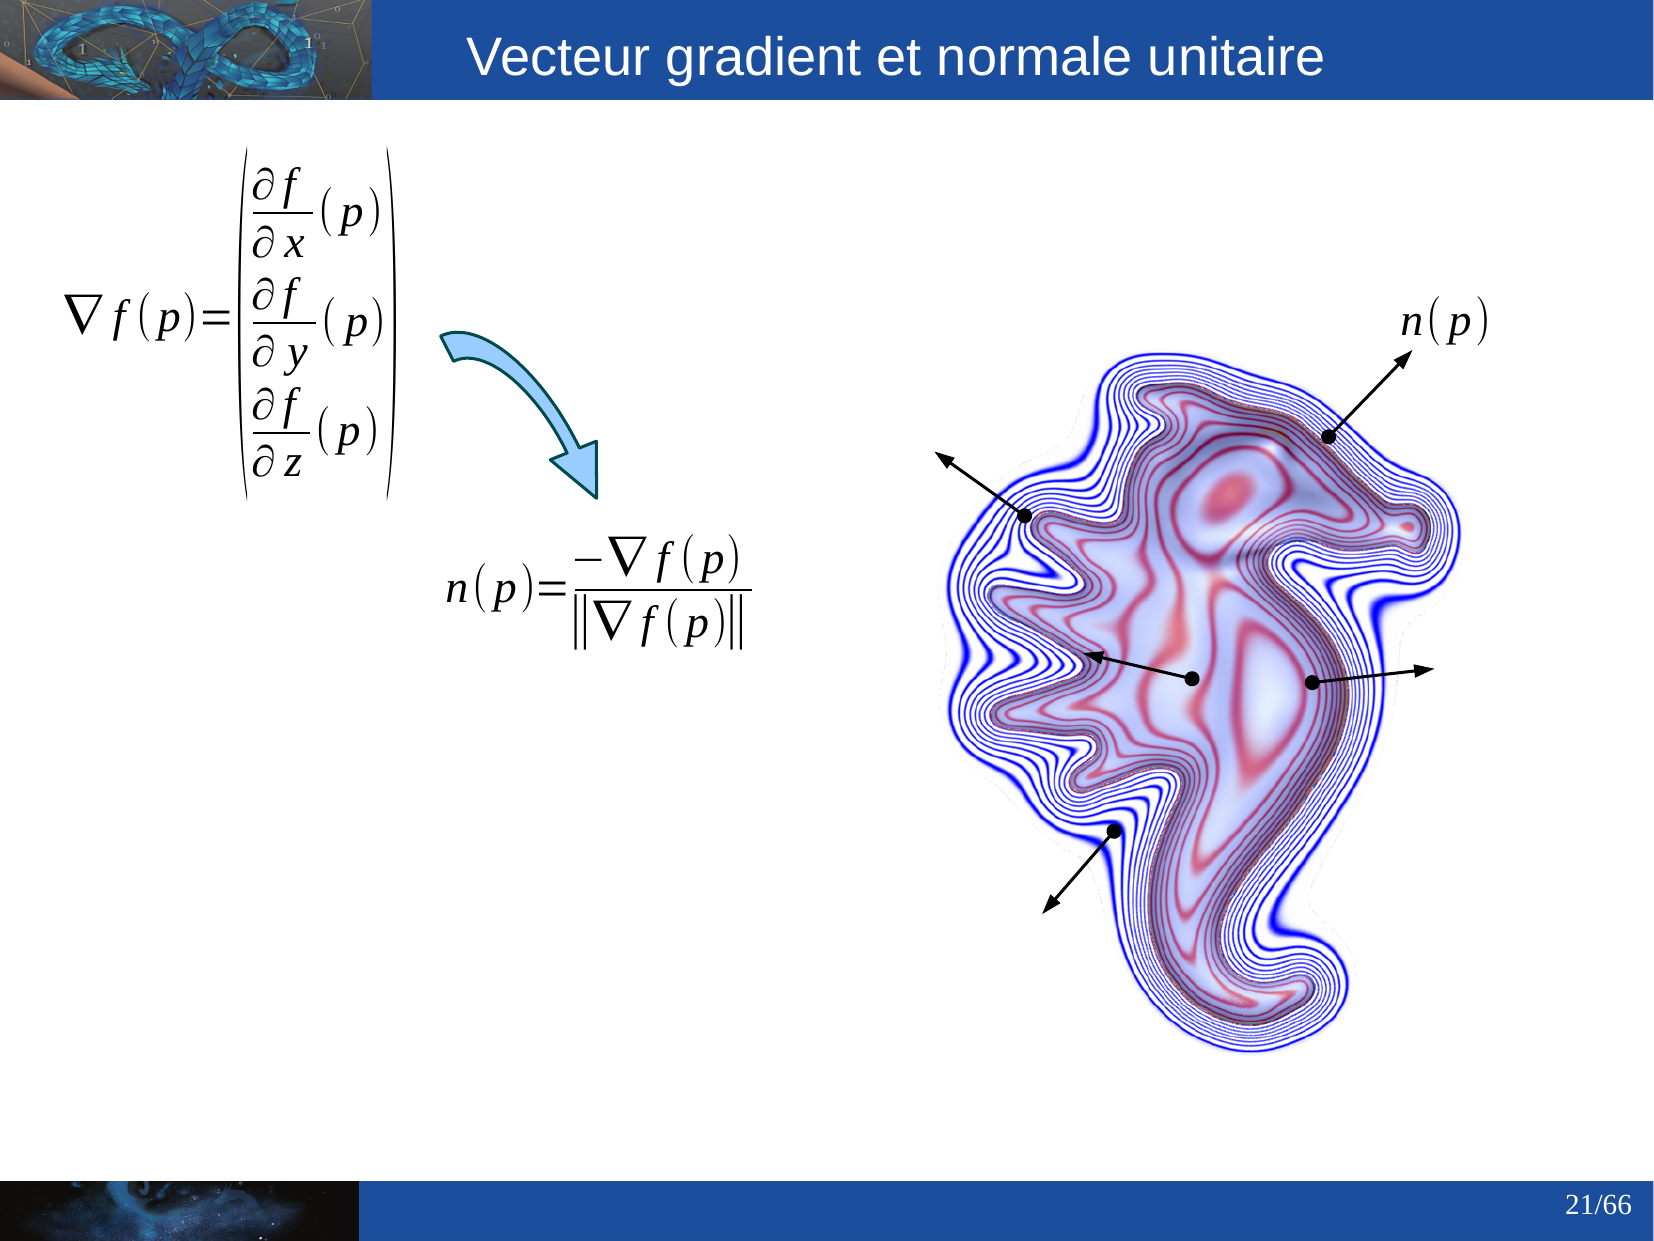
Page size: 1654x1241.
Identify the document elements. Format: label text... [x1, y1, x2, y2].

picture [0, 1181, 1654, 1241]
picture [0, 0, 1654, 100]
chart [1394, 293, 1497, 349]
title Vecteur gradient et normale unitaire [387, 10, 1407, 102]
chart [56, 142, 407, 504]
chart [439, 531, 760, 653]
text_box [440, 332, 597, 499]
picture [914, 337, 1478, 1068]
